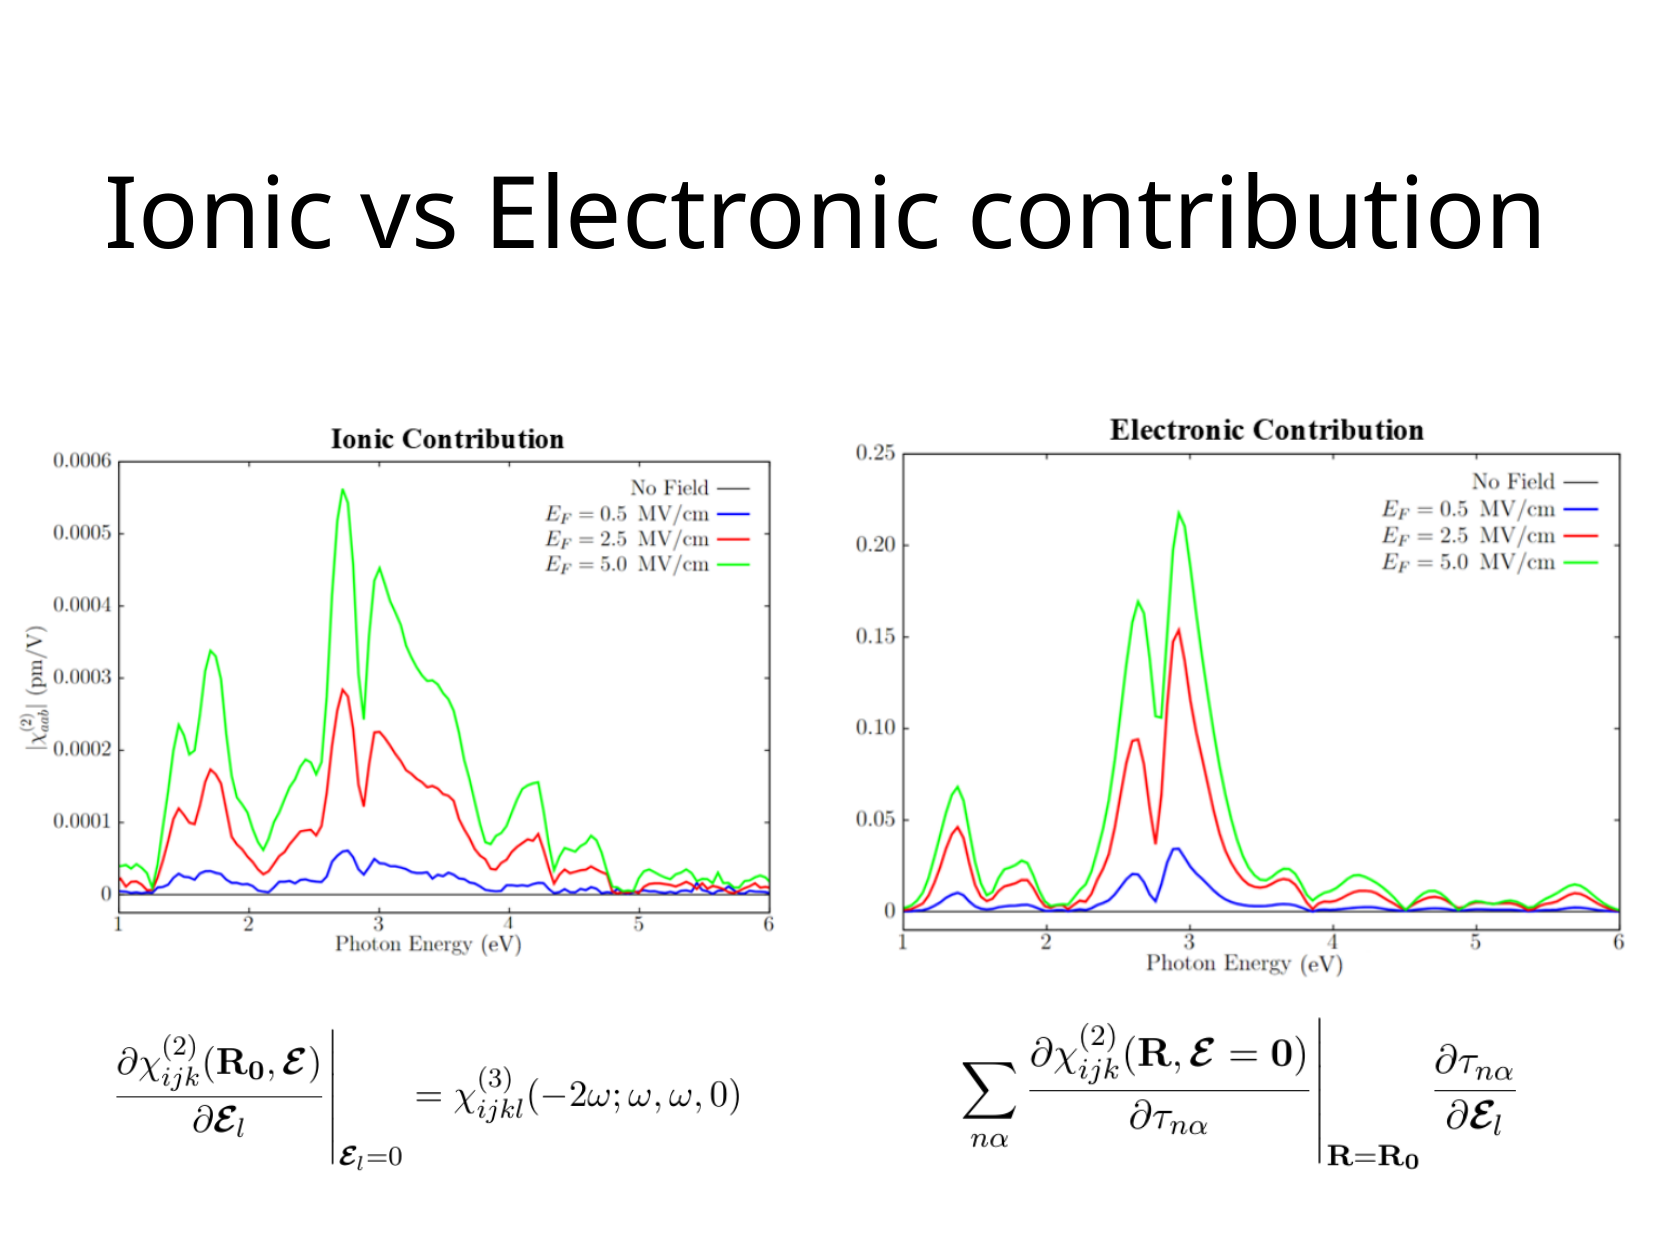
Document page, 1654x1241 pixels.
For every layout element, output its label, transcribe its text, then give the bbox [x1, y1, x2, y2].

picture [832, 401, 1648, 981]
picture [10, 425, 804, 957]
title Ionic vs Electronic contribution [82, 106, 1571, 314]
picture [91, 1015, 756, 1182]
picture [956, 1015, 1524, 1178]
